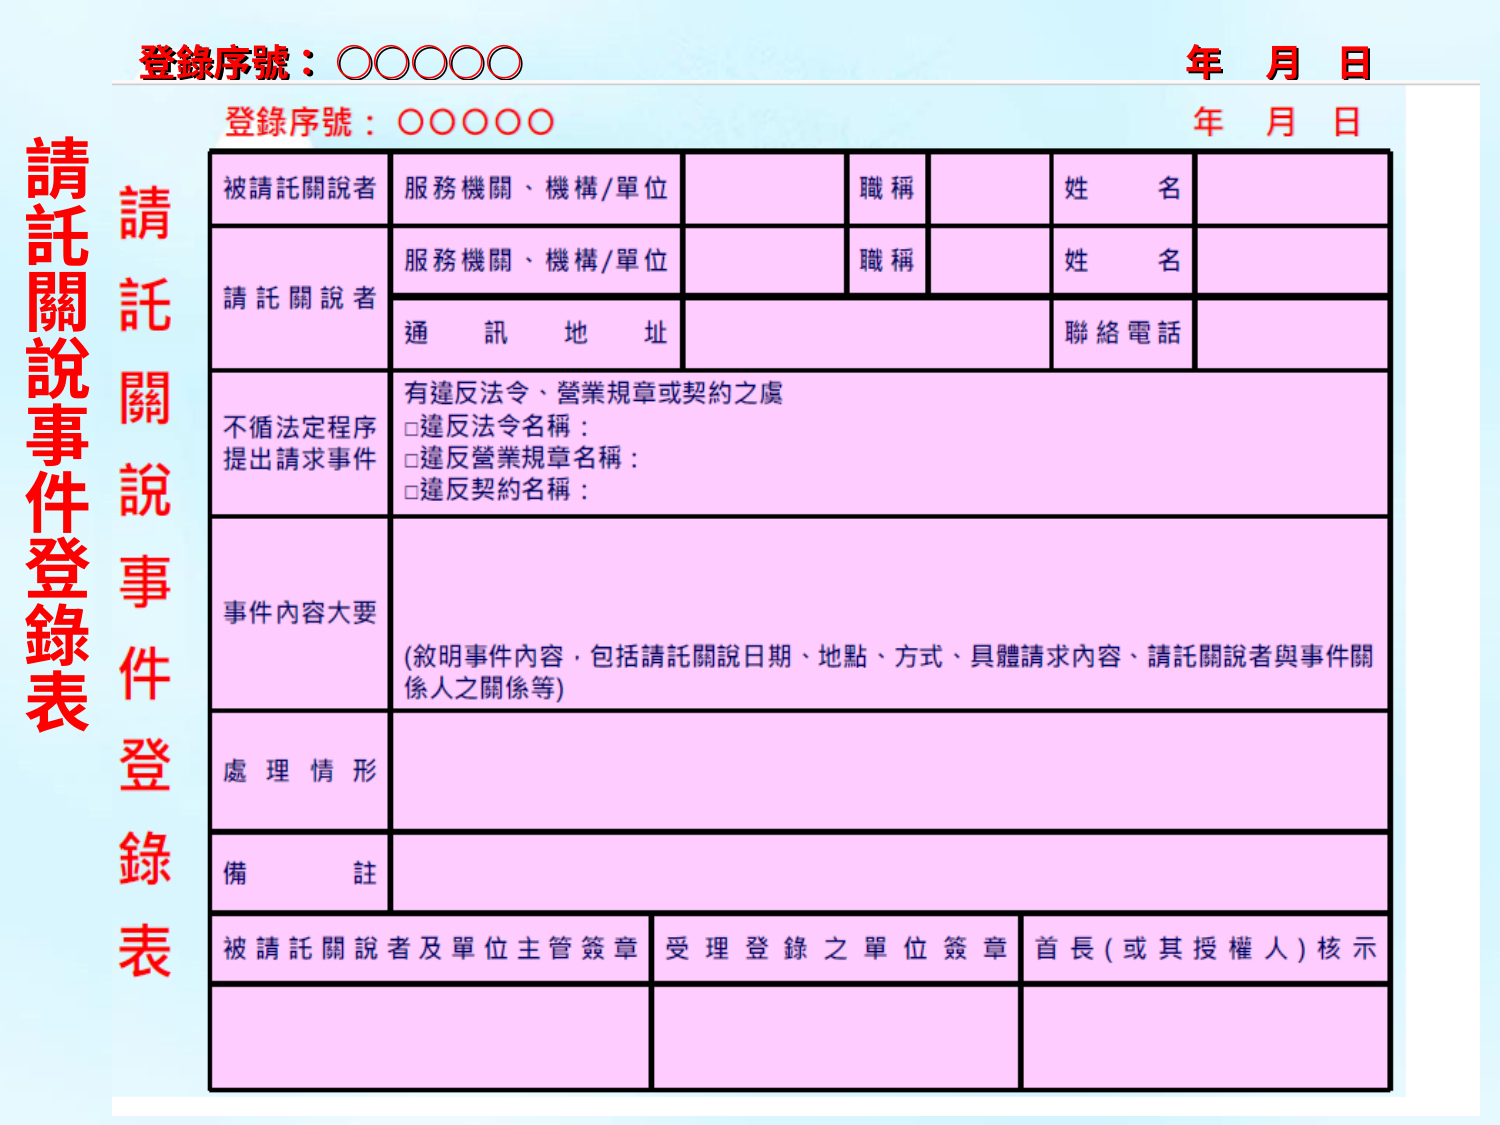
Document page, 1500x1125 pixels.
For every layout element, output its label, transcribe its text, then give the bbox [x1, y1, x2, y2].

text_box 請託關說事件登錄表 [0, 119, 103, 1006]
text_box 登錄序號： ○○○○○ 年 月 日 [123, 31, 1500, 138]
picture [0, 0, 1500, 1125]
